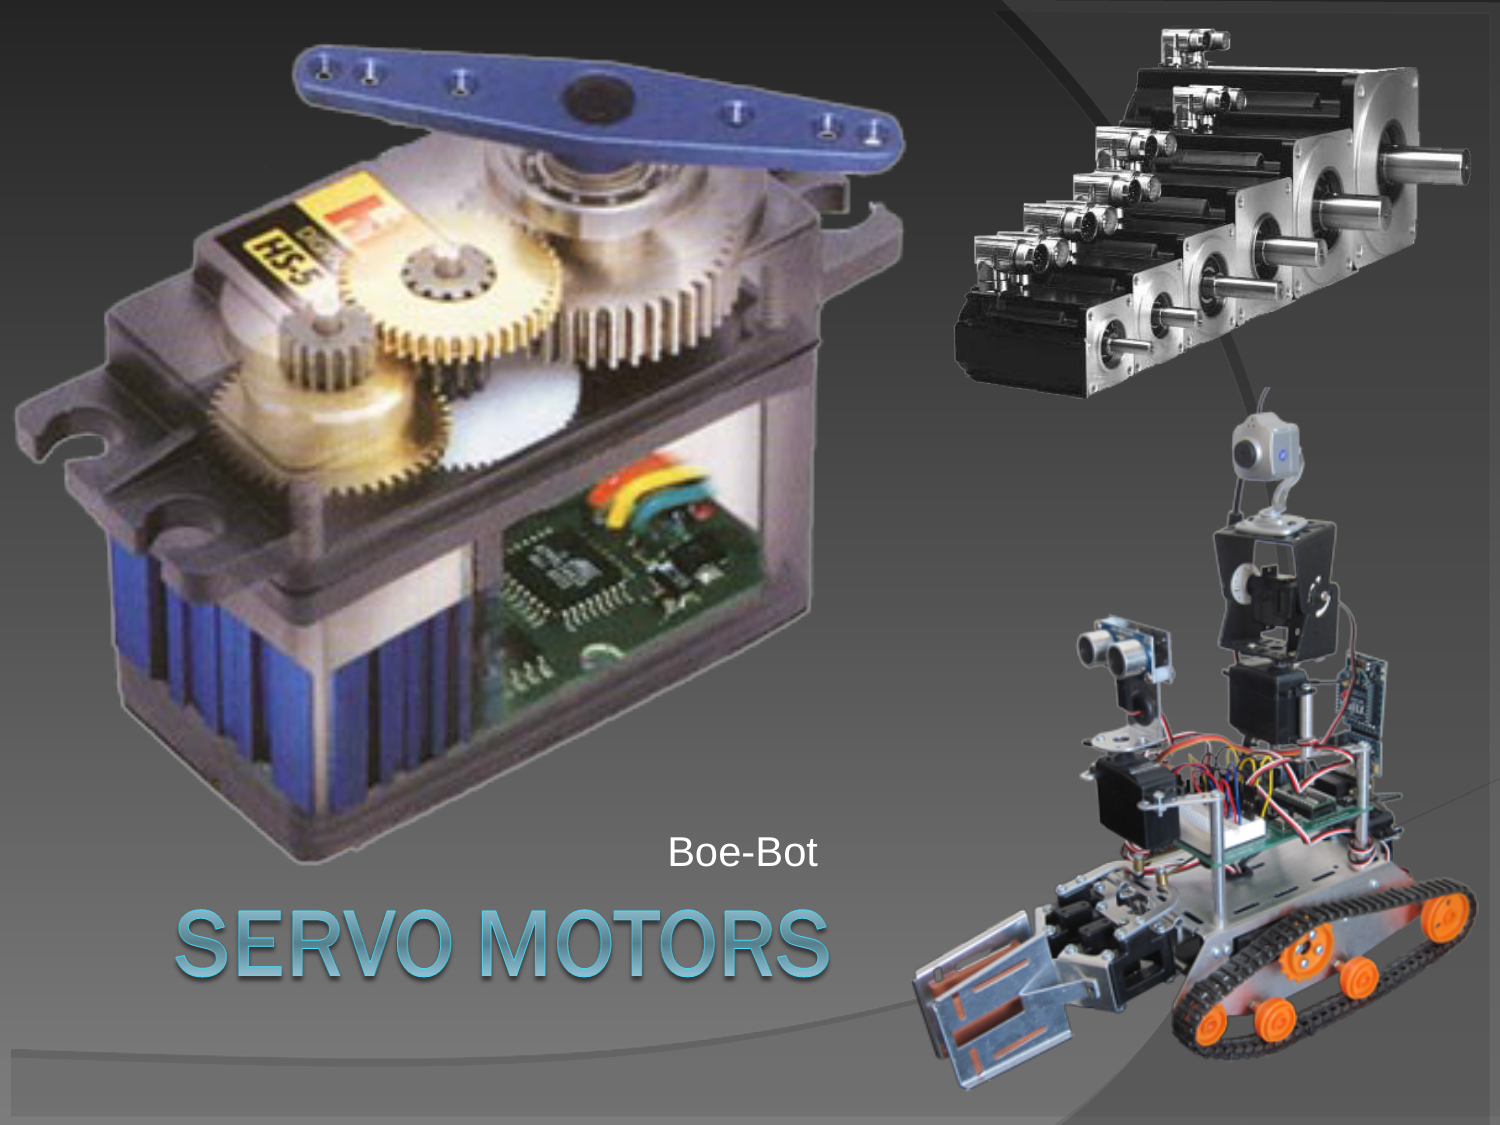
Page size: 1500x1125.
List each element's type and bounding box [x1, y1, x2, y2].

picture [4, 24, 1488, 1125]
text_box [99, 876, 896, 1066]
